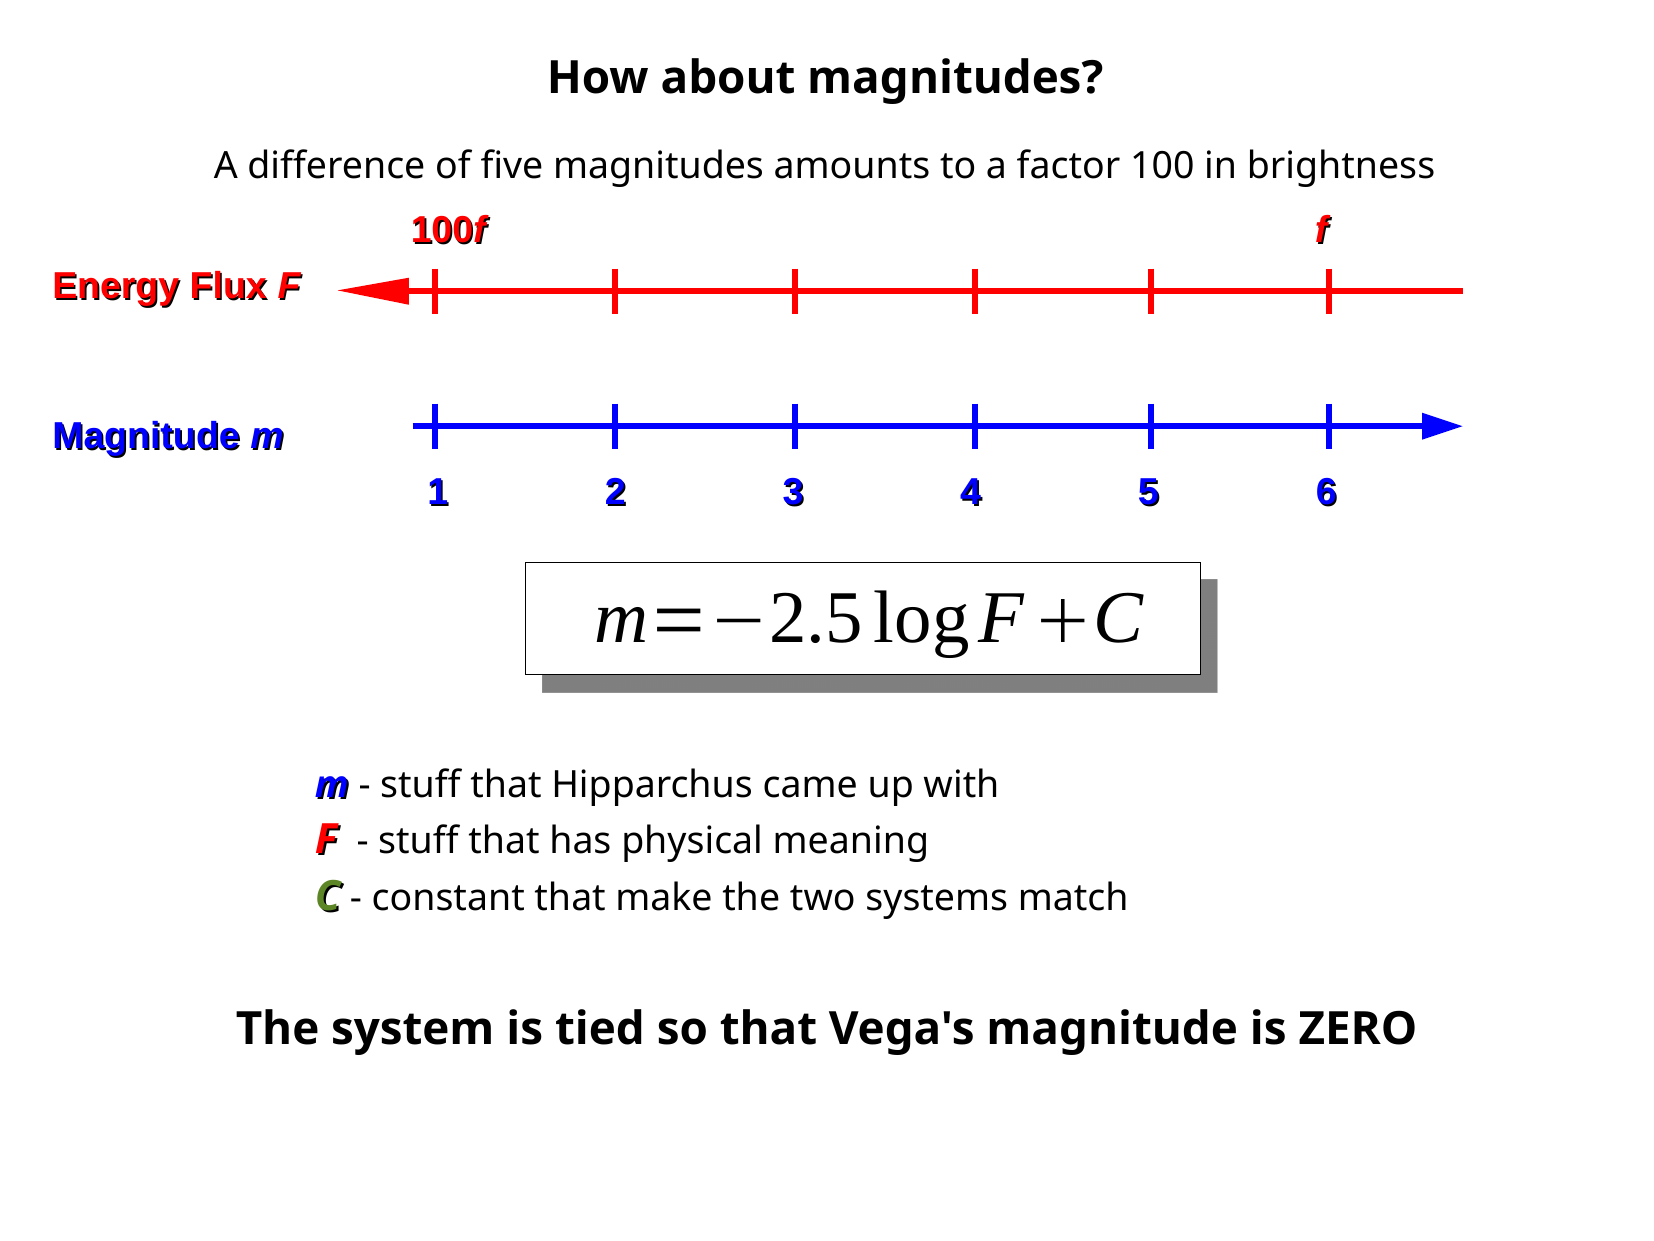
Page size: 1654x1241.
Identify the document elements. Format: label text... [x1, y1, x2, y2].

text_box 100f f [375, 201, 1538, 464]
text_box 1 2 3 4 5 6 [412, 464, 1426, 563]
text_box A difference of five magnitudes amounts to a factor 100 in brightness [37, 88, 1613, 198]
chart [574, 577, 1163, 661]
text_box m - stuff that Hipparchus came up with F - stuff that has physical meaning C - constant that make the two systems match [300, 750, 1501, 934]
text_box Energy Flux F [37, 256, 376, 314]
text_box Magnitude m [37, 406, 375, 464]
text_box How about magnitudes? [262, 37, 1388, 117]
text_box The system is tied so that Vega's magnitude is ZERO [0, 937, 1654, 1111]
text_box [525, 563, 1201, 675]
